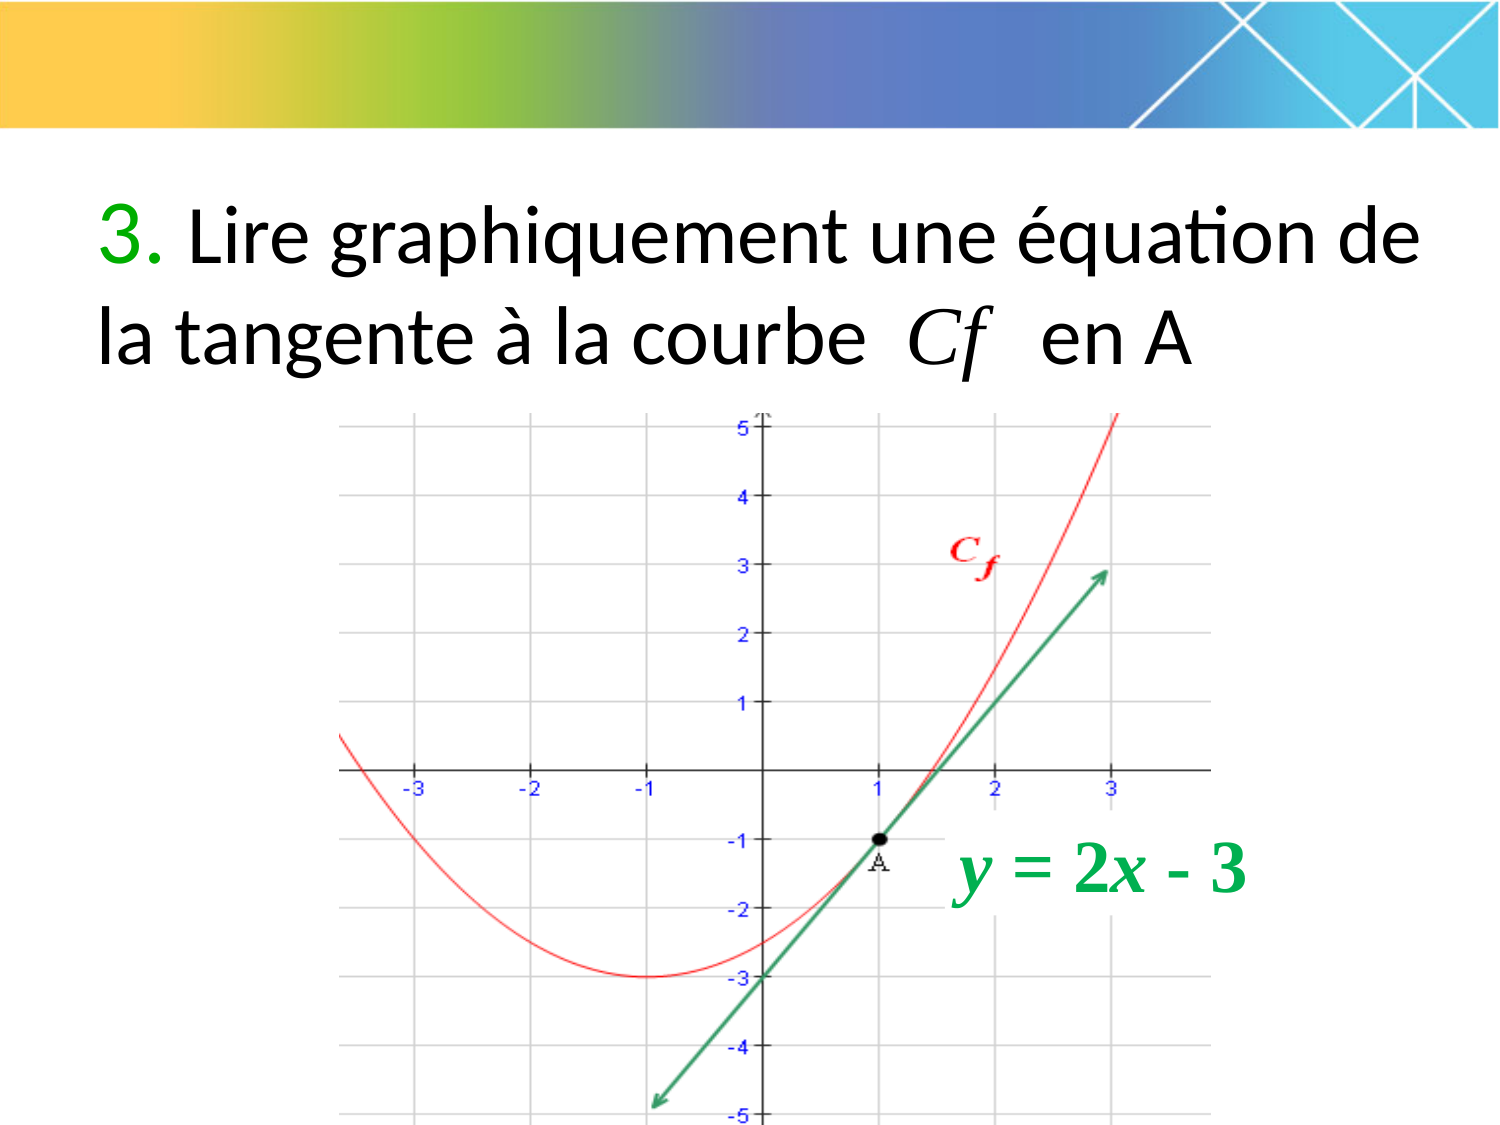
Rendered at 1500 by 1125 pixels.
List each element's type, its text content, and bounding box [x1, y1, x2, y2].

picture [339, 413, 1211, 1125]
picture [0, 0, 1500, 130]
text_box y = 2x - 3 [944, 810, 1367, 916]
title 3. Lire graphiquement une équation de la tangente à la courbe Cf en A [82, 164, 1500, 305]
